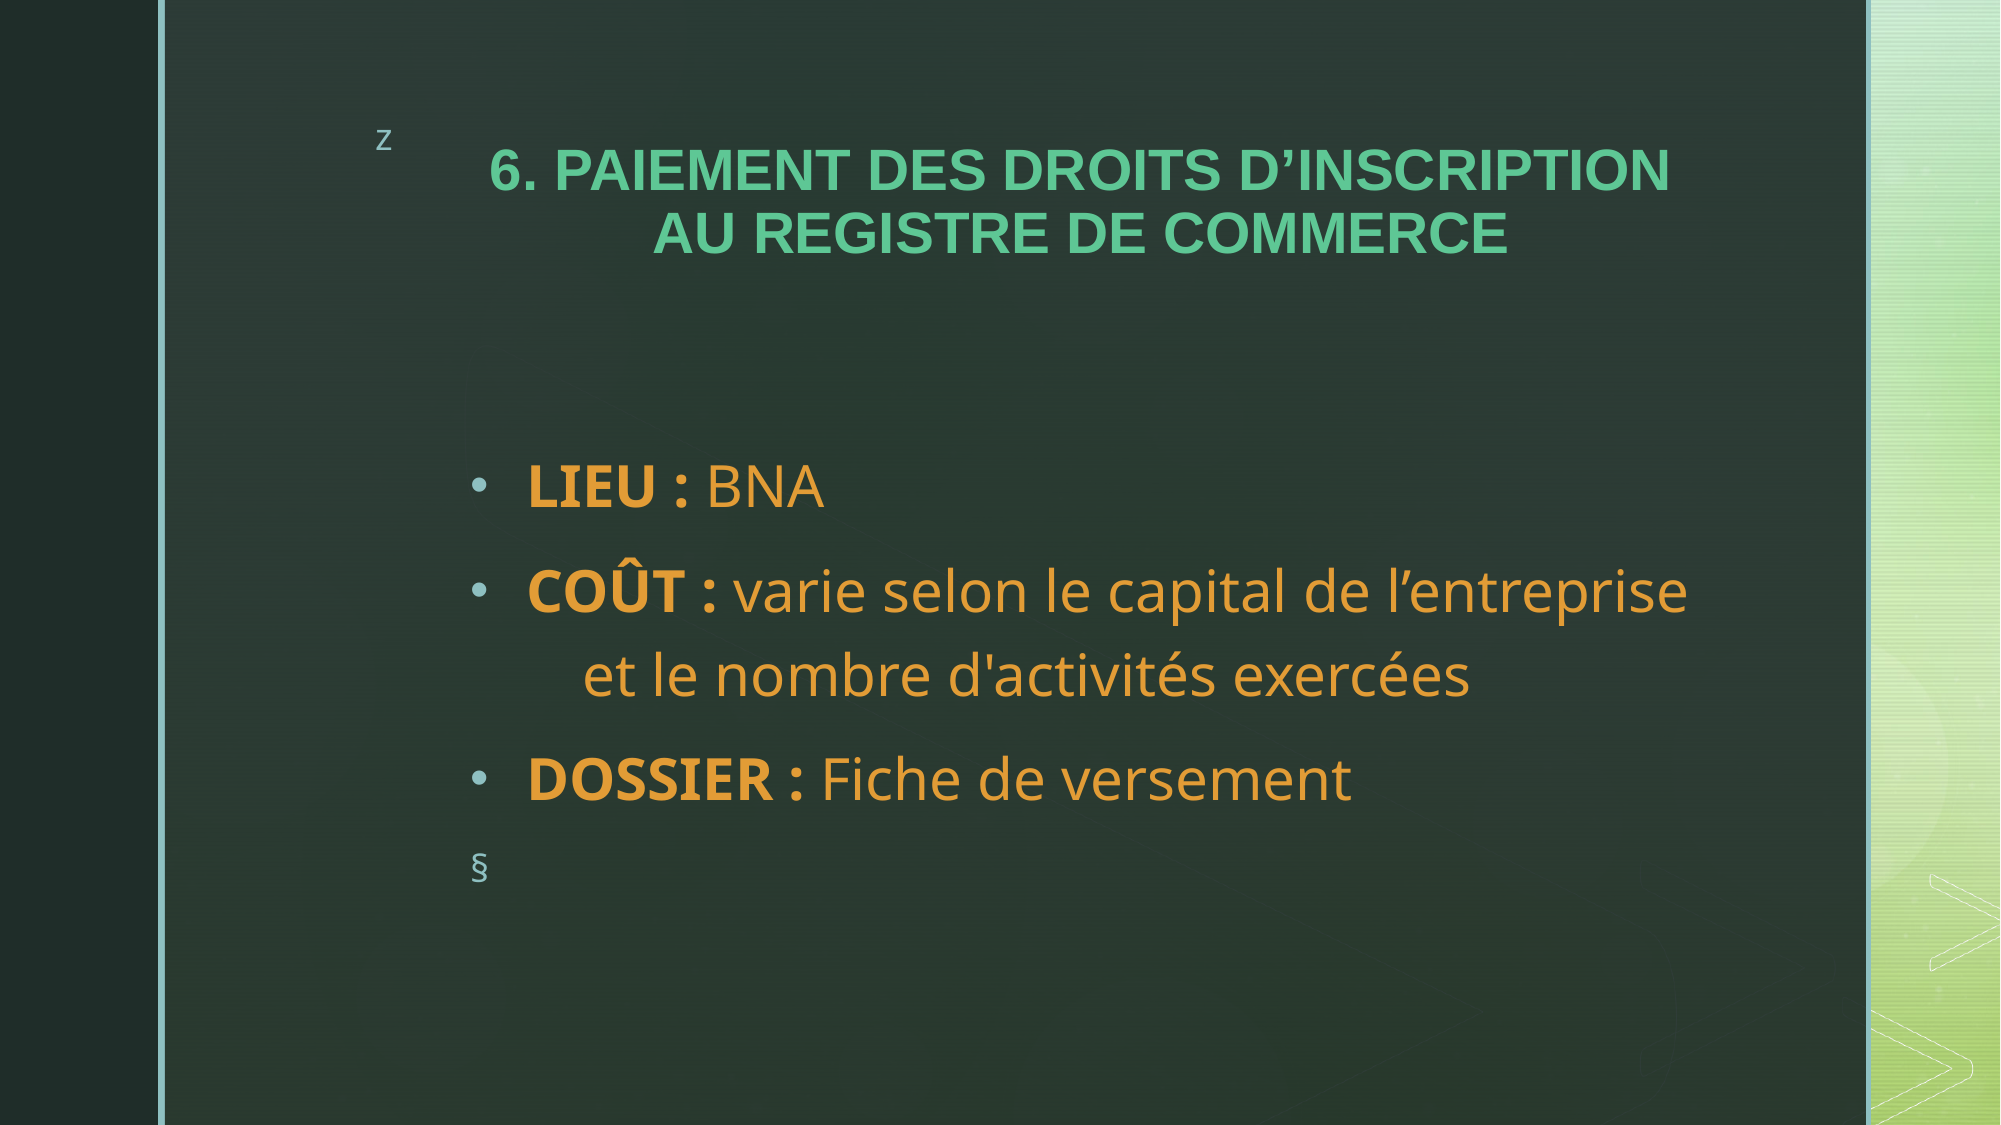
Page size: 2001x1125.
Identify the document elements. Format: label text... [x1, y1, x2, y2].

title 6. PAIEMENT DES DROITS D’INSCRIPTION AU REGISTRE DE COMMERCE [428, 132, 1734, 310]
list LIEU : BNA COÛT : varie selon le capital de l’entreprise et le nombre d'activités exercées DOSSIER : Fiche de versement [454, 336, 1734, 993]
